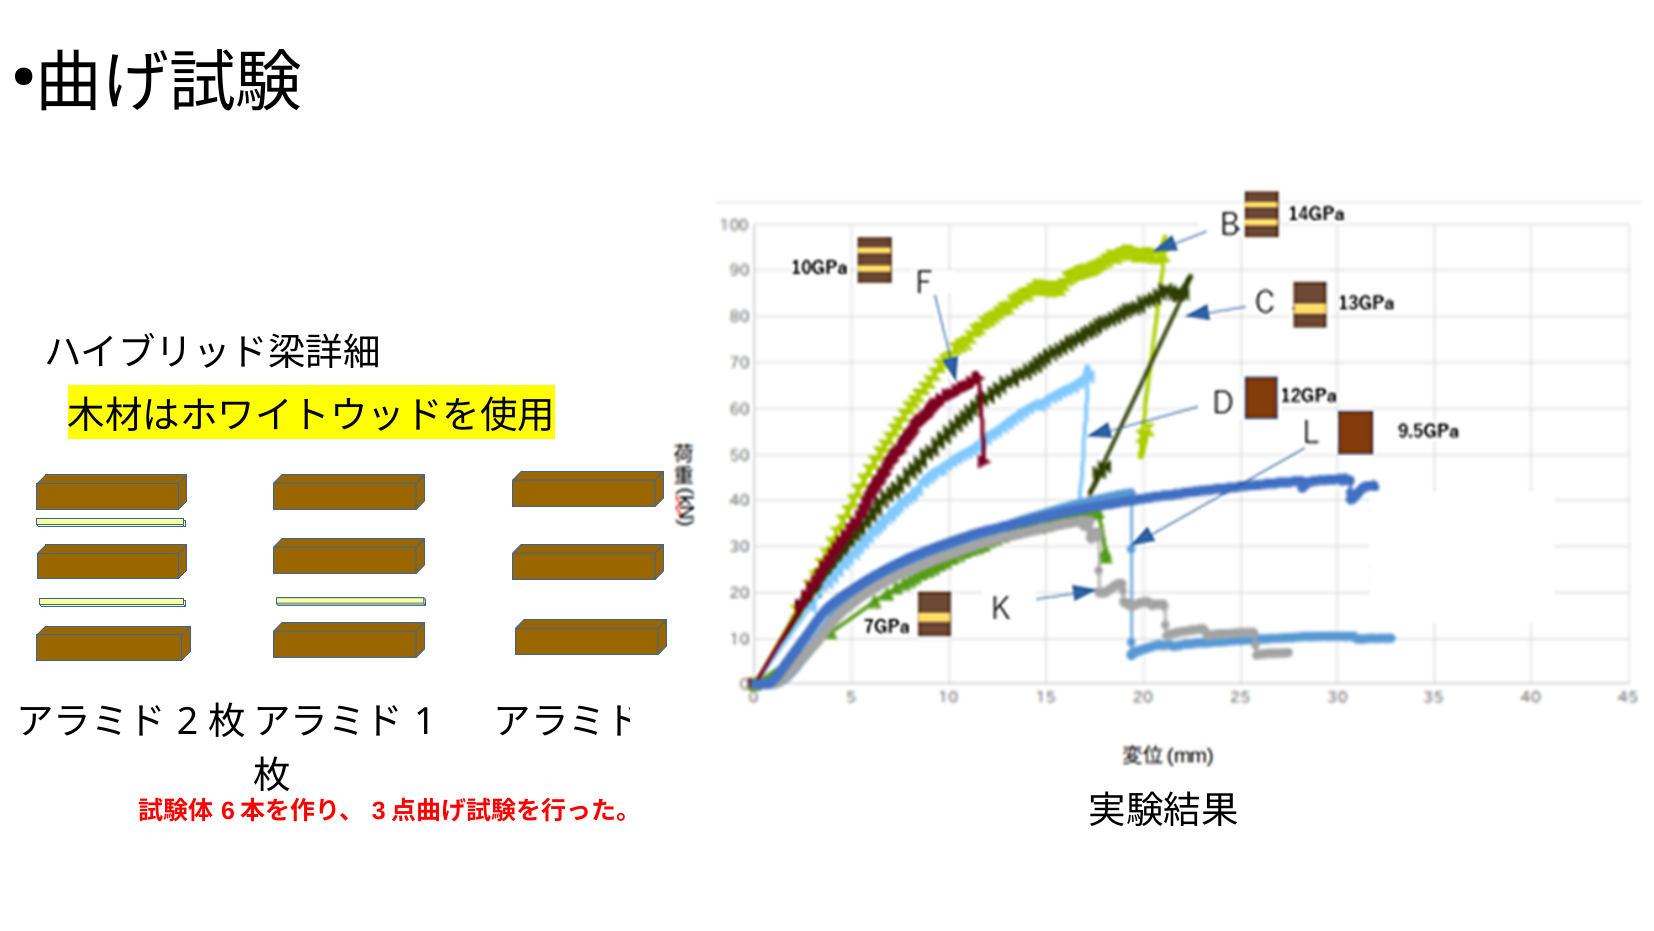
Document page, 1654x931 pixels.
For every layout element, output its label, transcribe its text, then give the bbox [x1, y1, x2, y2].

text_box アラミドなし [478, 683, 630, 744]
text_box 実験結果 [1073, 778, 1343, 840]
list 曲げ試験 [11, 0, 1501, 520]
picture [272, 537, 426, 575]
text_box ハイブリッド梁詳細 [0, 314, 426, 384]
picture [272, 473, 426, 511]
picture [272, 621, 426, 659]
text_box アラミド2枚 [1, 683, 238, 744]
picture [511, 154, 1654, 796]
text_box 試験体6本を作り、3点曲げ試験を行った。 [124, 783, 631, 835]
text_box [39, 598, 186, 607]
text_box [36, 474, 187, 510]
text_box アラミド1枚 [238, 683, 478, 744]
text_box 木材はホワイトウッドを使用 [52, 377, 617, 438]
text_box [36, 626, 191, 661]
text_box [36, 518, 186, 527]
picture [275, 596, 427, 607]
text_box [37, 544, 187, 579]
